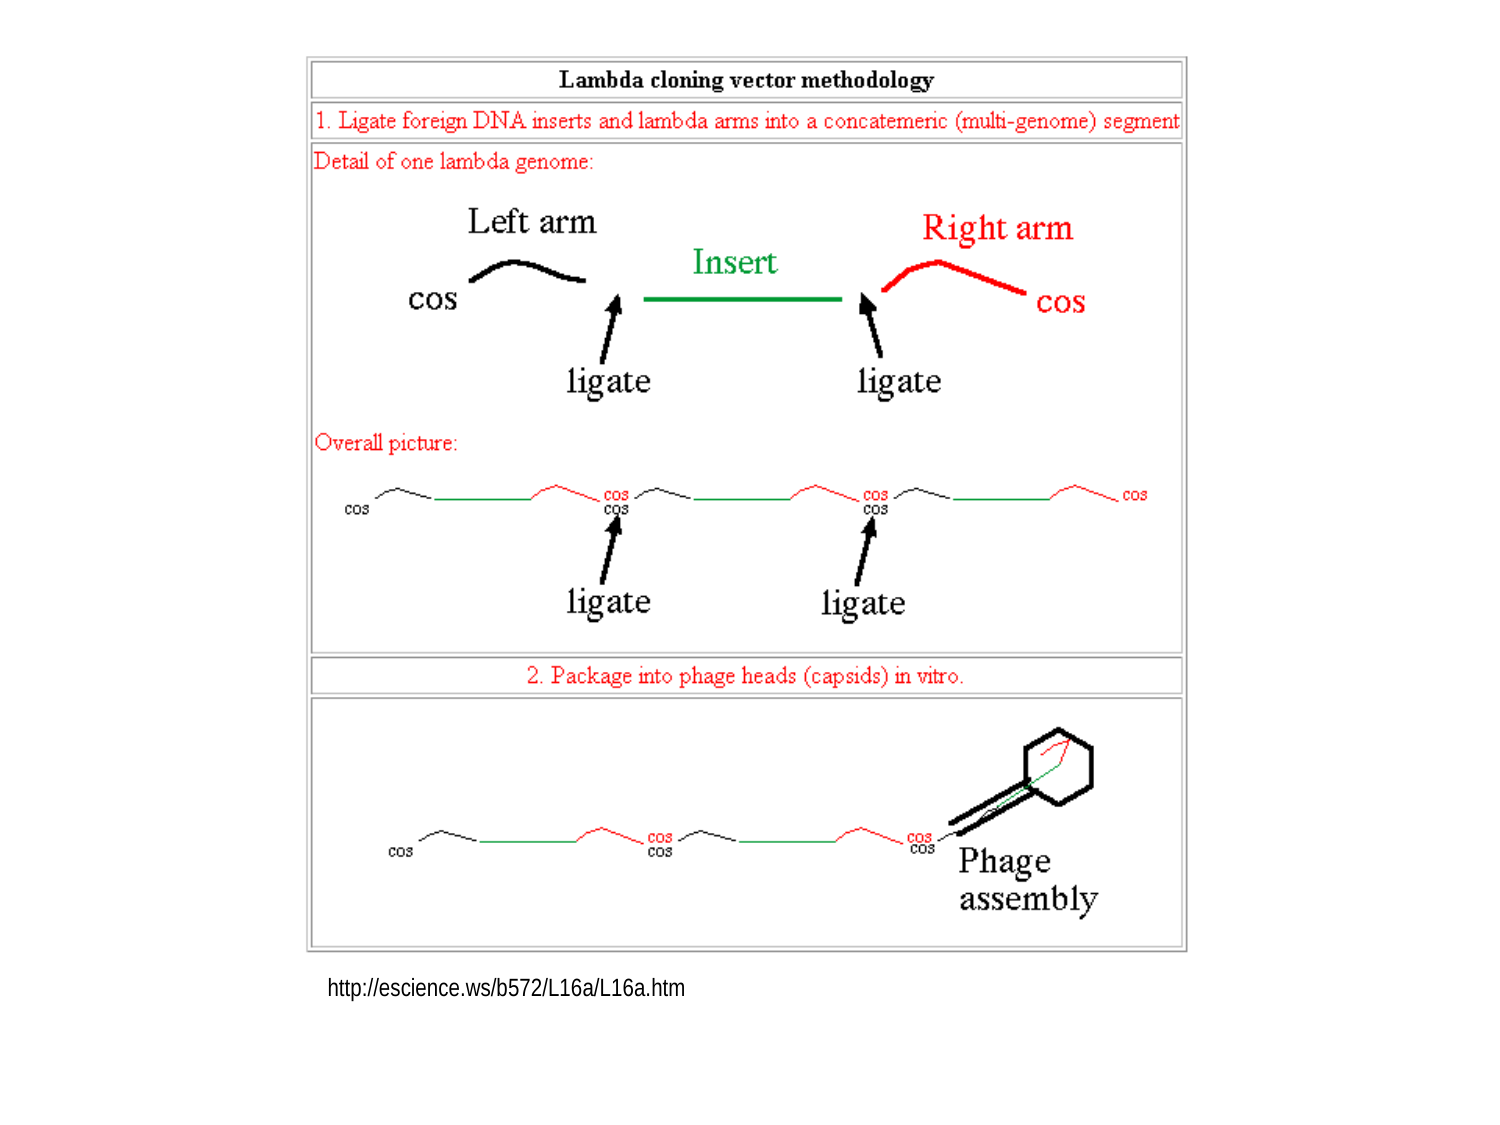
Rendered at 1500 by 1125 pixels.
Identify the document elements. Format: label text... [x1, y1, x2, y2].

picture [277, 42, 1211, 965]
text_box http://escience.ws/b572/L16a/L16a.htm [312, 964, 702, 1009]
